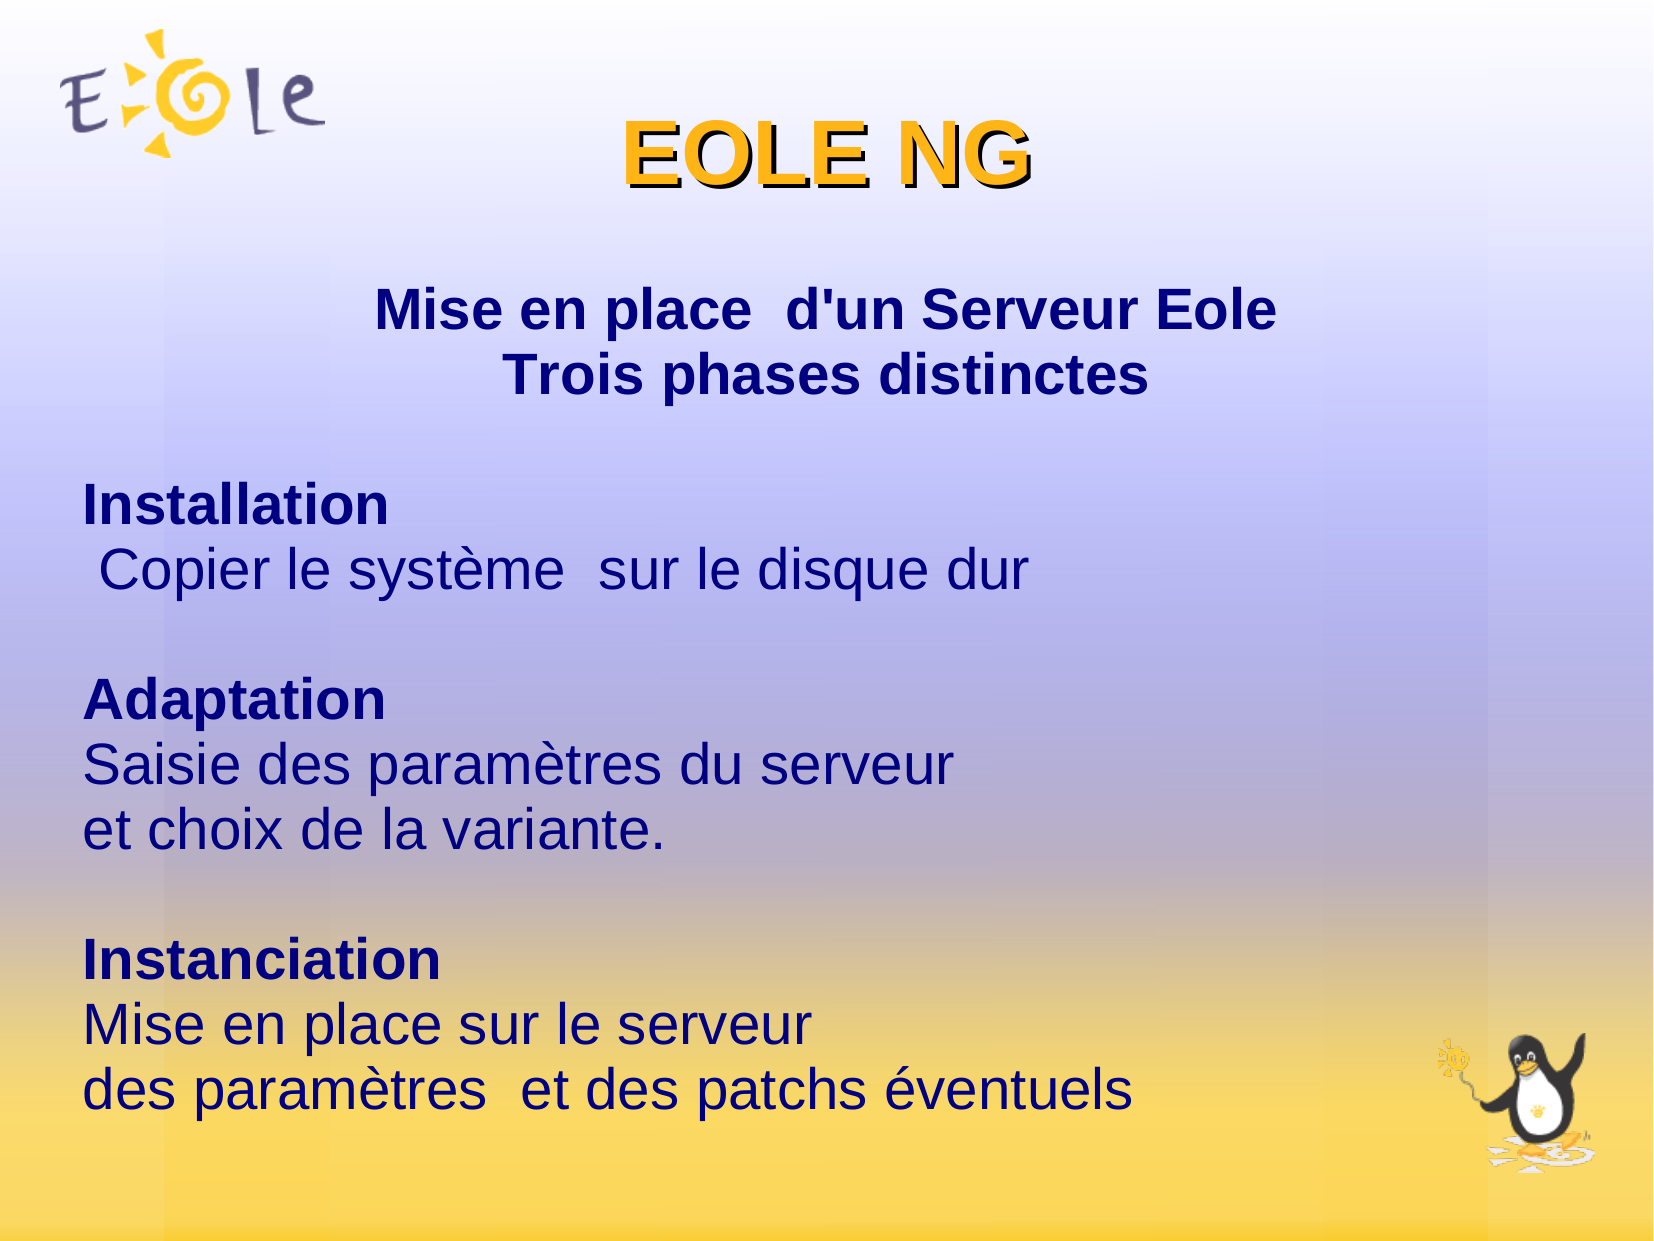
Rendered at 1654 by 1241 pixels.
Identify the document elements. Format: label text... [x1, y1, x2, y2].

subtitle Mise en place d'un Serveur Eole Trois phases distinctes Installation Copier le système sur le disque dur Adaptation Saisie des paramètres du serveur et choix de la variante. Instanciation Mise en place sur le serveur des paramètres et des patchs éventuels [82, 218, 1571, 1181]
title EOLE NG [82, 49, 1571, 218]
picture [0, 0, 1654, 1241]
